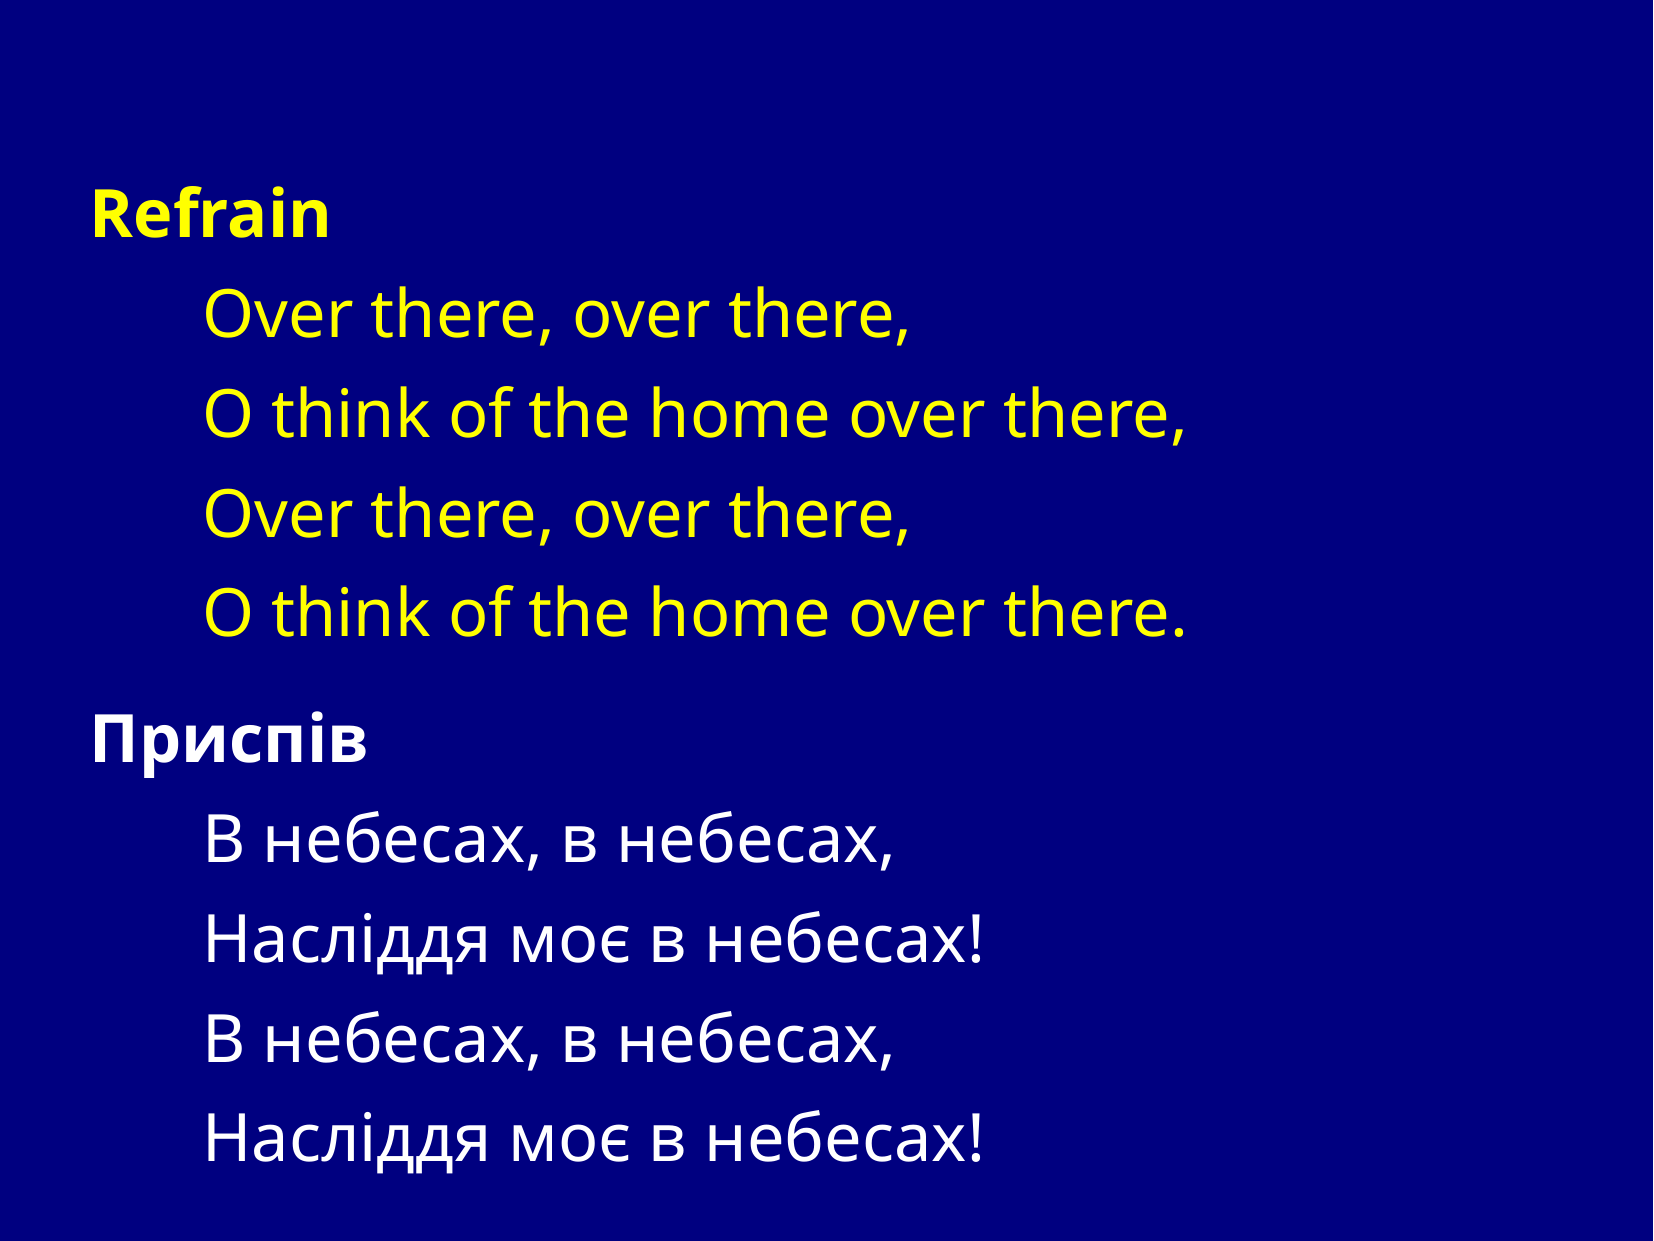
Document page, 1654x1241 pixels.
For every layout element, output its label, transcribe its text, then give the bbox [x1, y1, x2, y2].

text_box Refrain Over there, over there, O think of the home over there, Over there, over there, O think of the home over there. [75, 150, 1576, 638]
text_box Приспів В небесах, в небесах, Насліддя моє в небесах! В небесах, в небесах, Насліддя моє в небесах! [75, 675, 1576, 1163]
